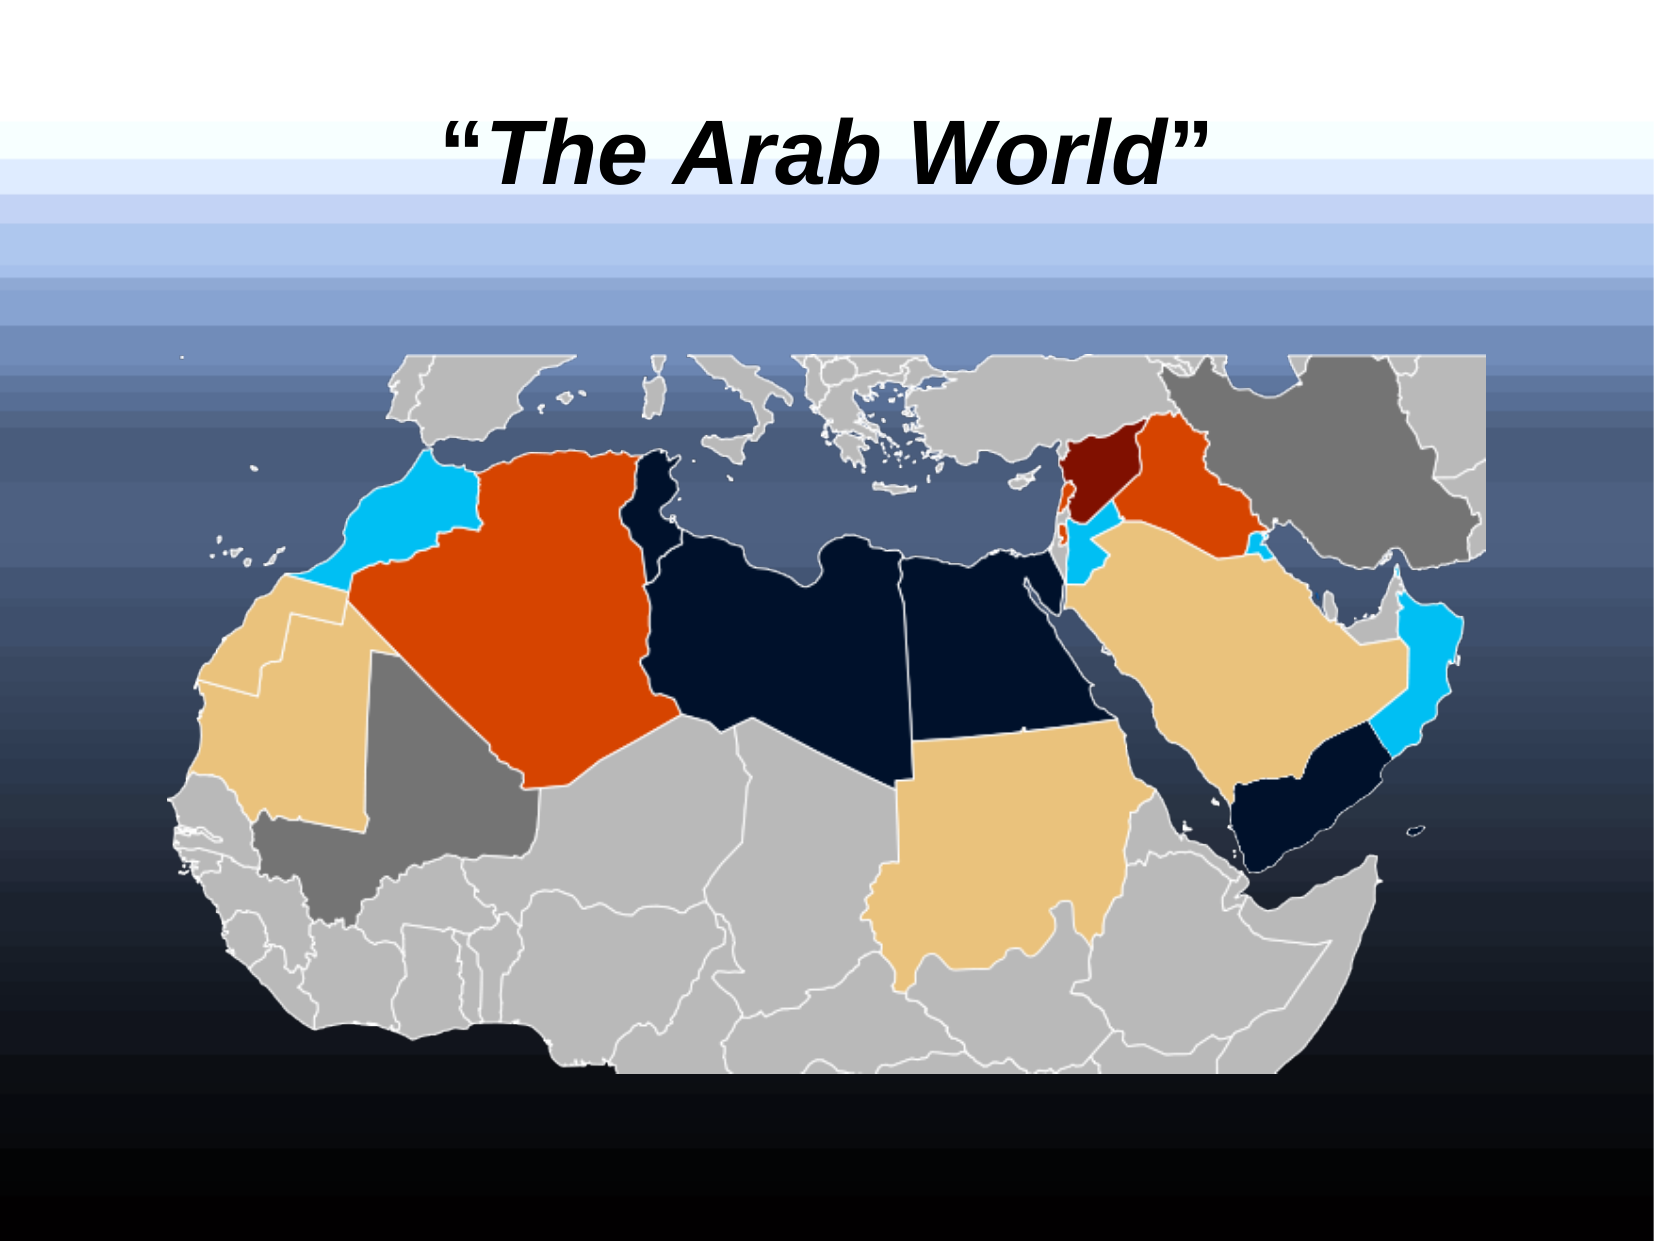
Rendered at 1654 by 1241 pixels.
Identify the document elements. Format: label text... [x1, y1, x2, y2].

picture [0, 0, 1654, 1241]
title “The Arab World” [82, 49, 1571, 257]
